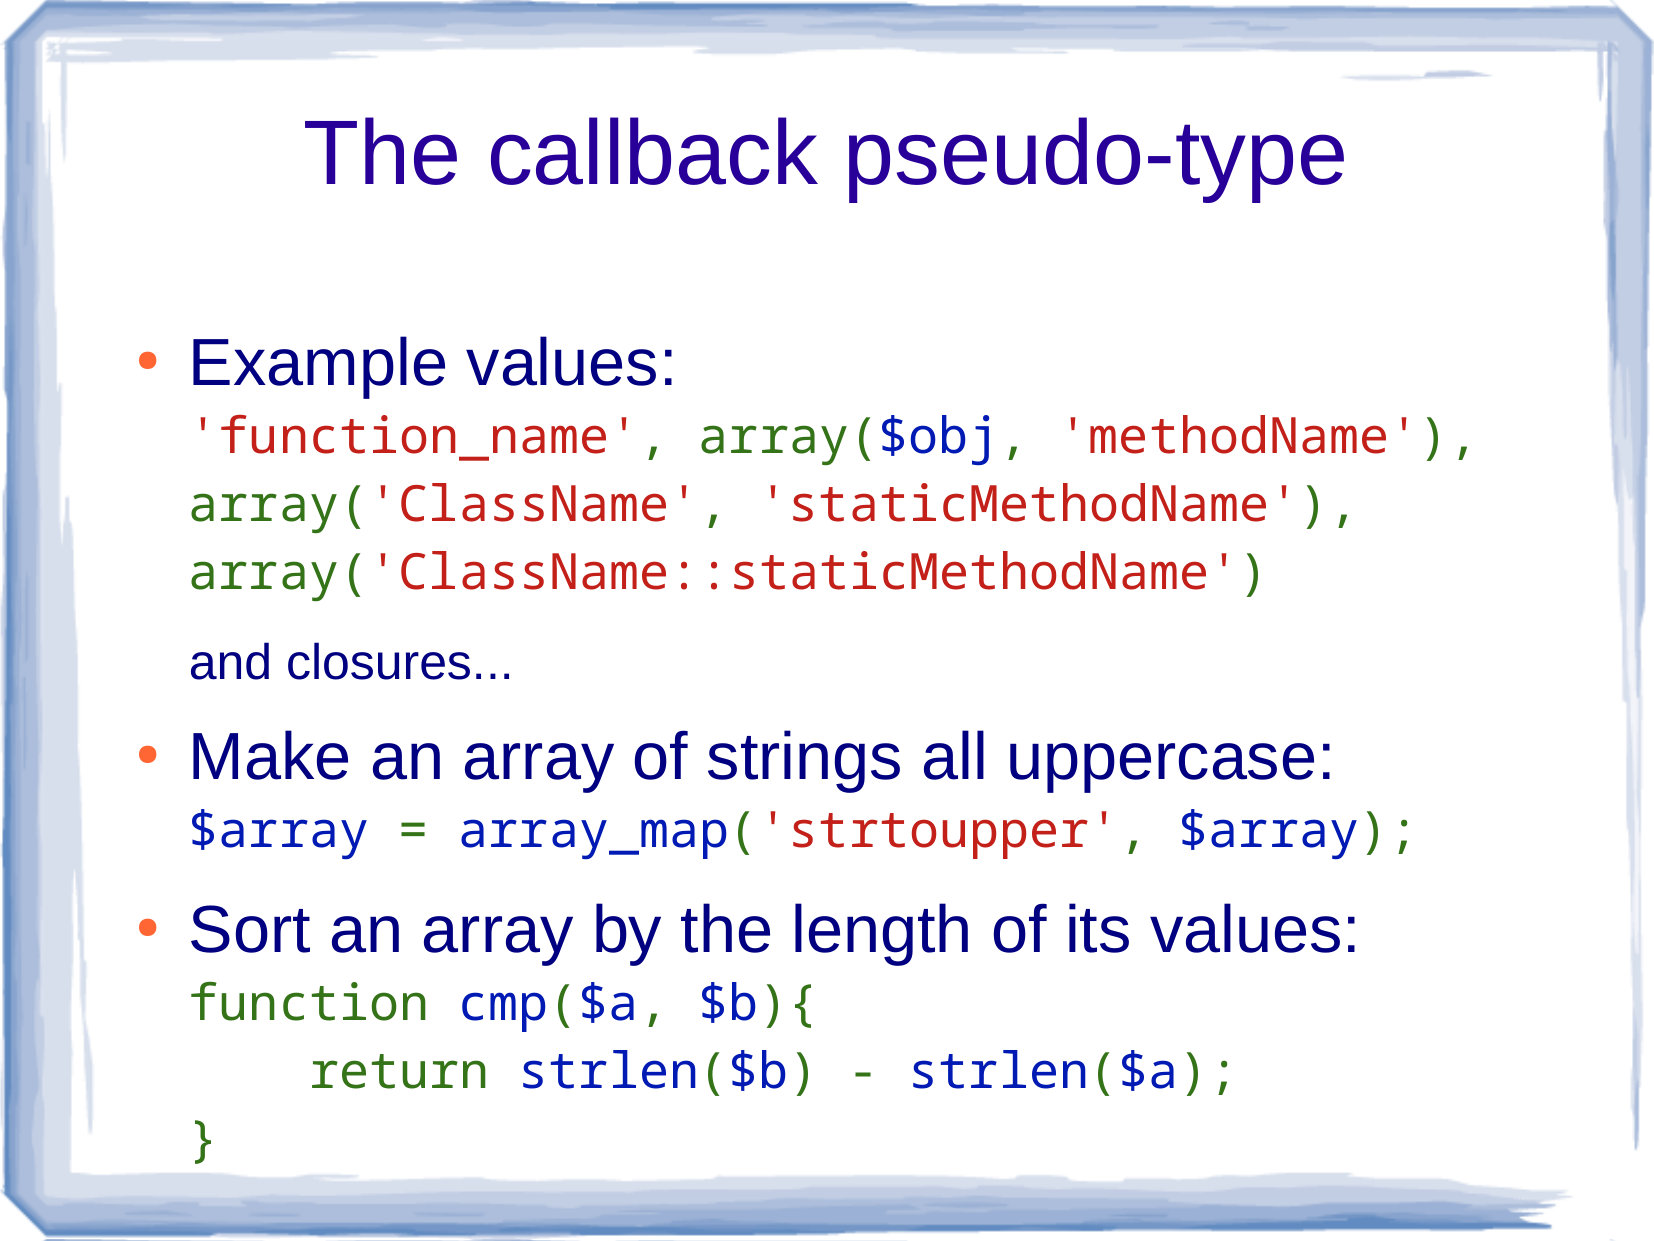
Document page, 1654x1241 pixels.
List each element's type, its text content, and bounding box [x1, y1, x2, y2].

title The callback pseudo-type [82, 49, 1571, 257]
picture [0, 0, 1654, 1241]
list Example values: 'function_name', array($obj, 'methodName'), array('ClassName', 'staticMethodName'), array('ClassName::staticMethodName') and closures... Make an array of strings all uppercase:$array = array_map('strtoupper', $array); Sort an array by the length of its values: function cmp($a, $b){ return strlen($b) - strlen($a); } usort($array, 'cmp'); [118, 324, 1571, 1189]
